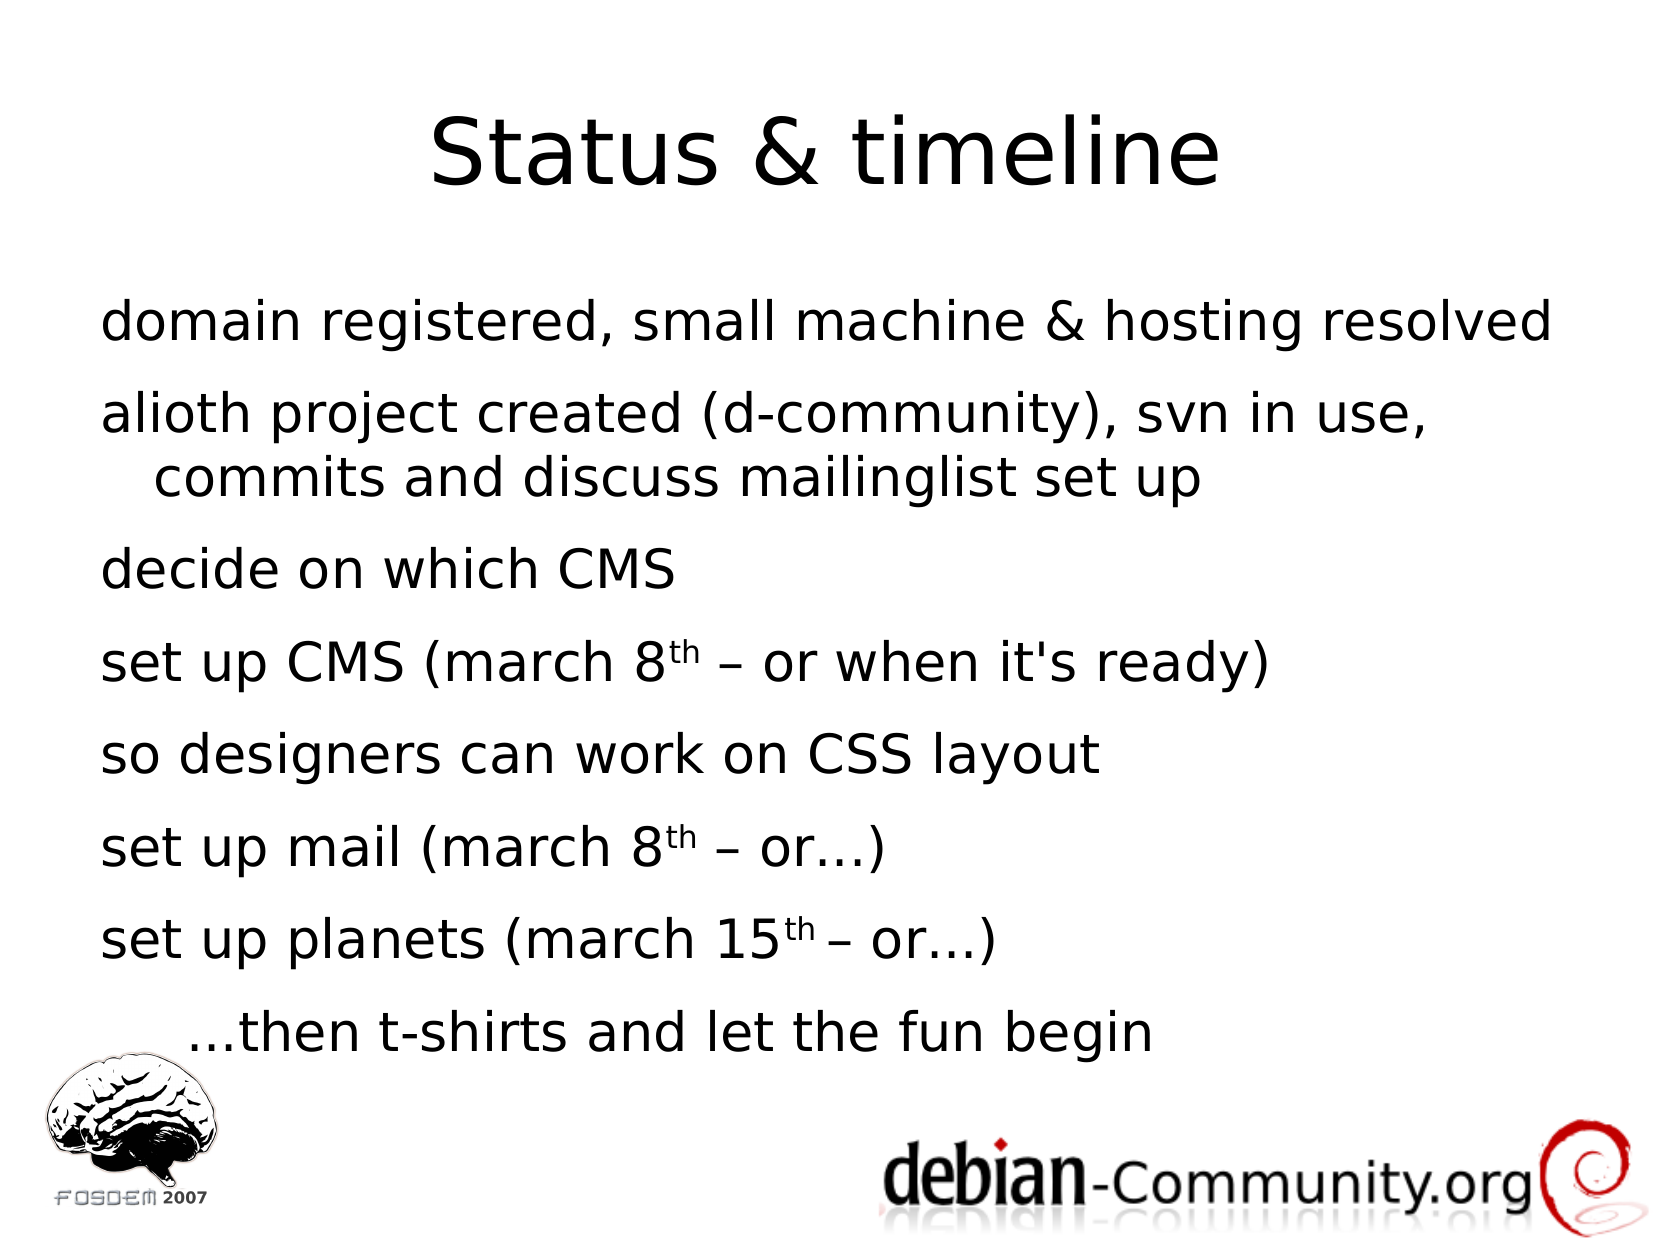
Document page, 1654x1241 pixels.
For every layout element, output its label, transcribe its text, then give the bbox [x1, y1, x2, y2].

title Status & timeline [82, 49, 1571, 257]
picture [37, 1050, 226, 1211]
list domain registered, small machine & hosting resolved alioth project created (d-community), svn in use, commits and discuss mailinglist set up decide on which CMS set up CMS (march 8th – or when it's ready) so designers can work on CSS layout set up mail (march 8th – or...) set up planets (march 15th – or...) ...then t-shirts and let the fun begin [82, 290, 1571, 1132]
picture [876, 1113, 1654, 1241]
